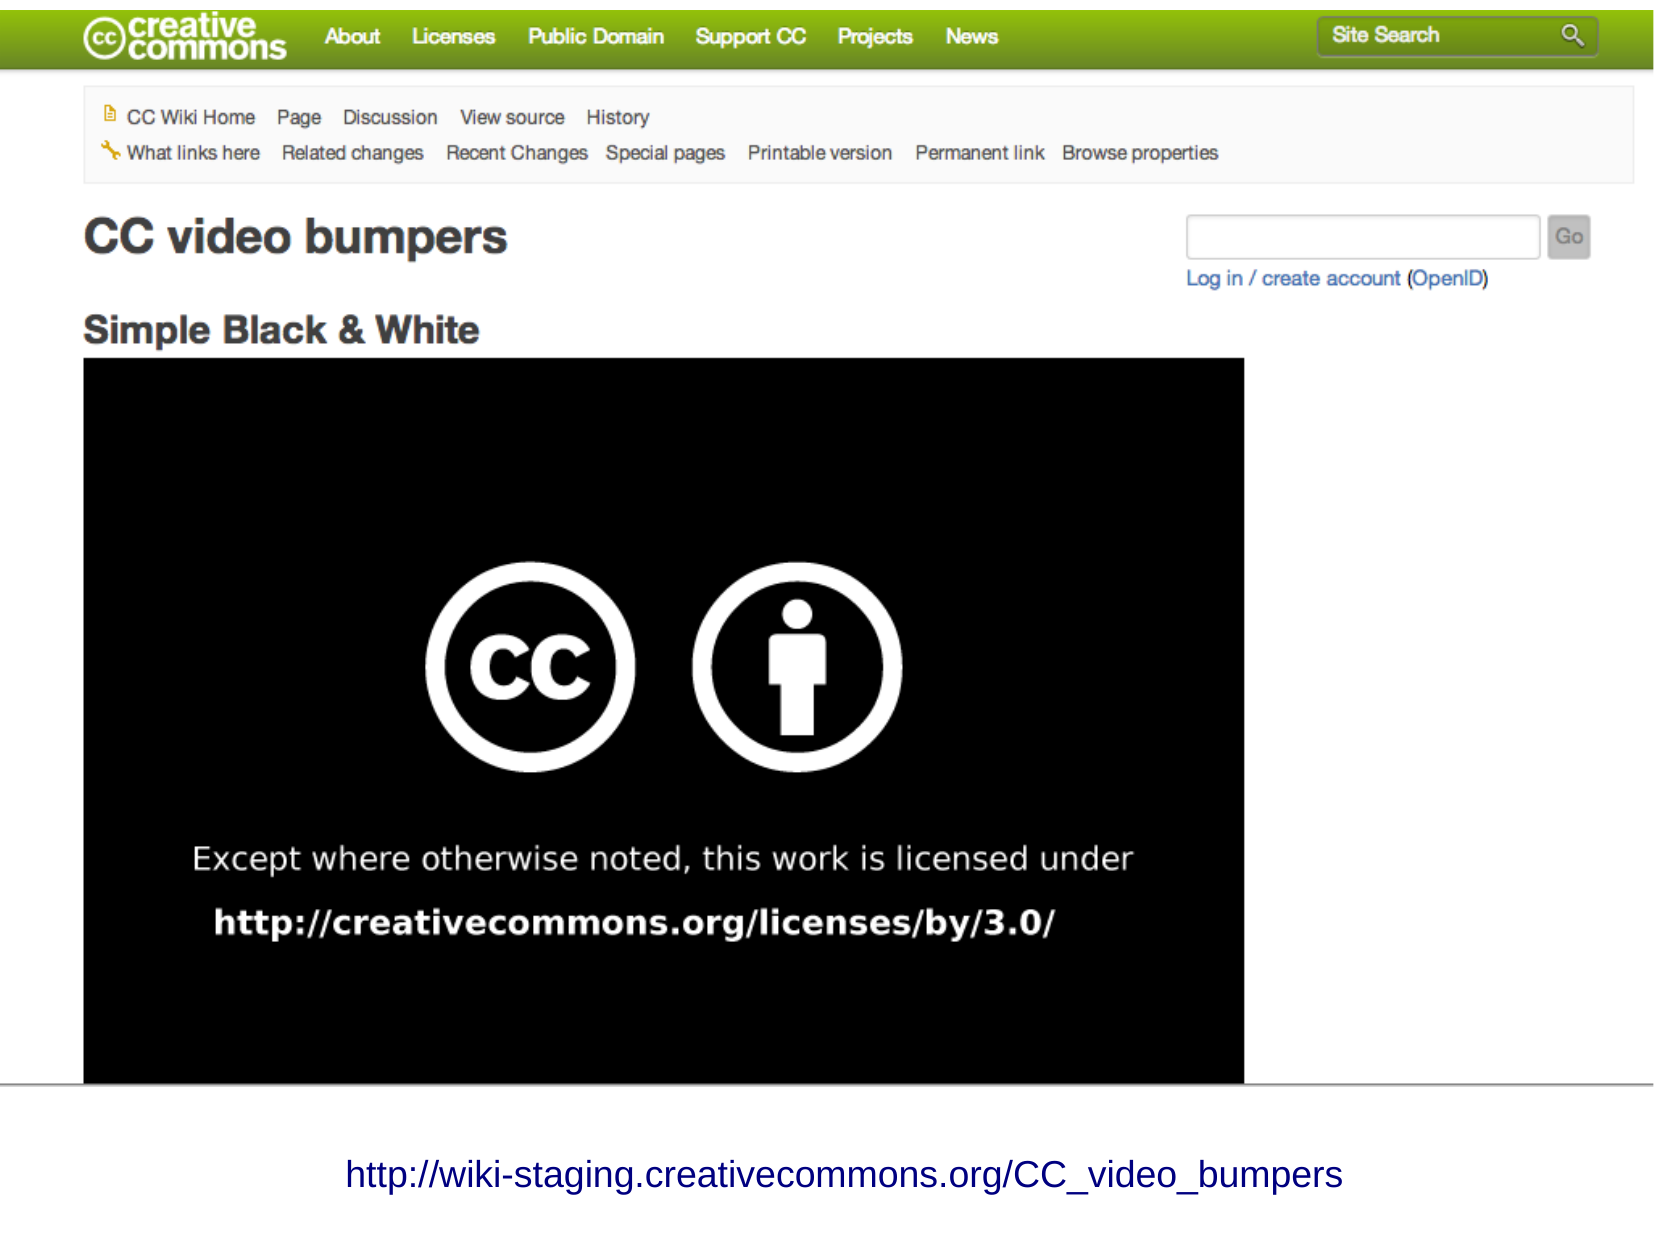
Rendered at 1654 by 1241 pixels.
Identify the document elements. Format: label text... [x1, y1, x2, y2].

picture [0, 10, 1654, 1087]
text_box http://wiki-staging.creativecommons.org/CC_video_bumpers [70, 1145, 1619, 1198]
